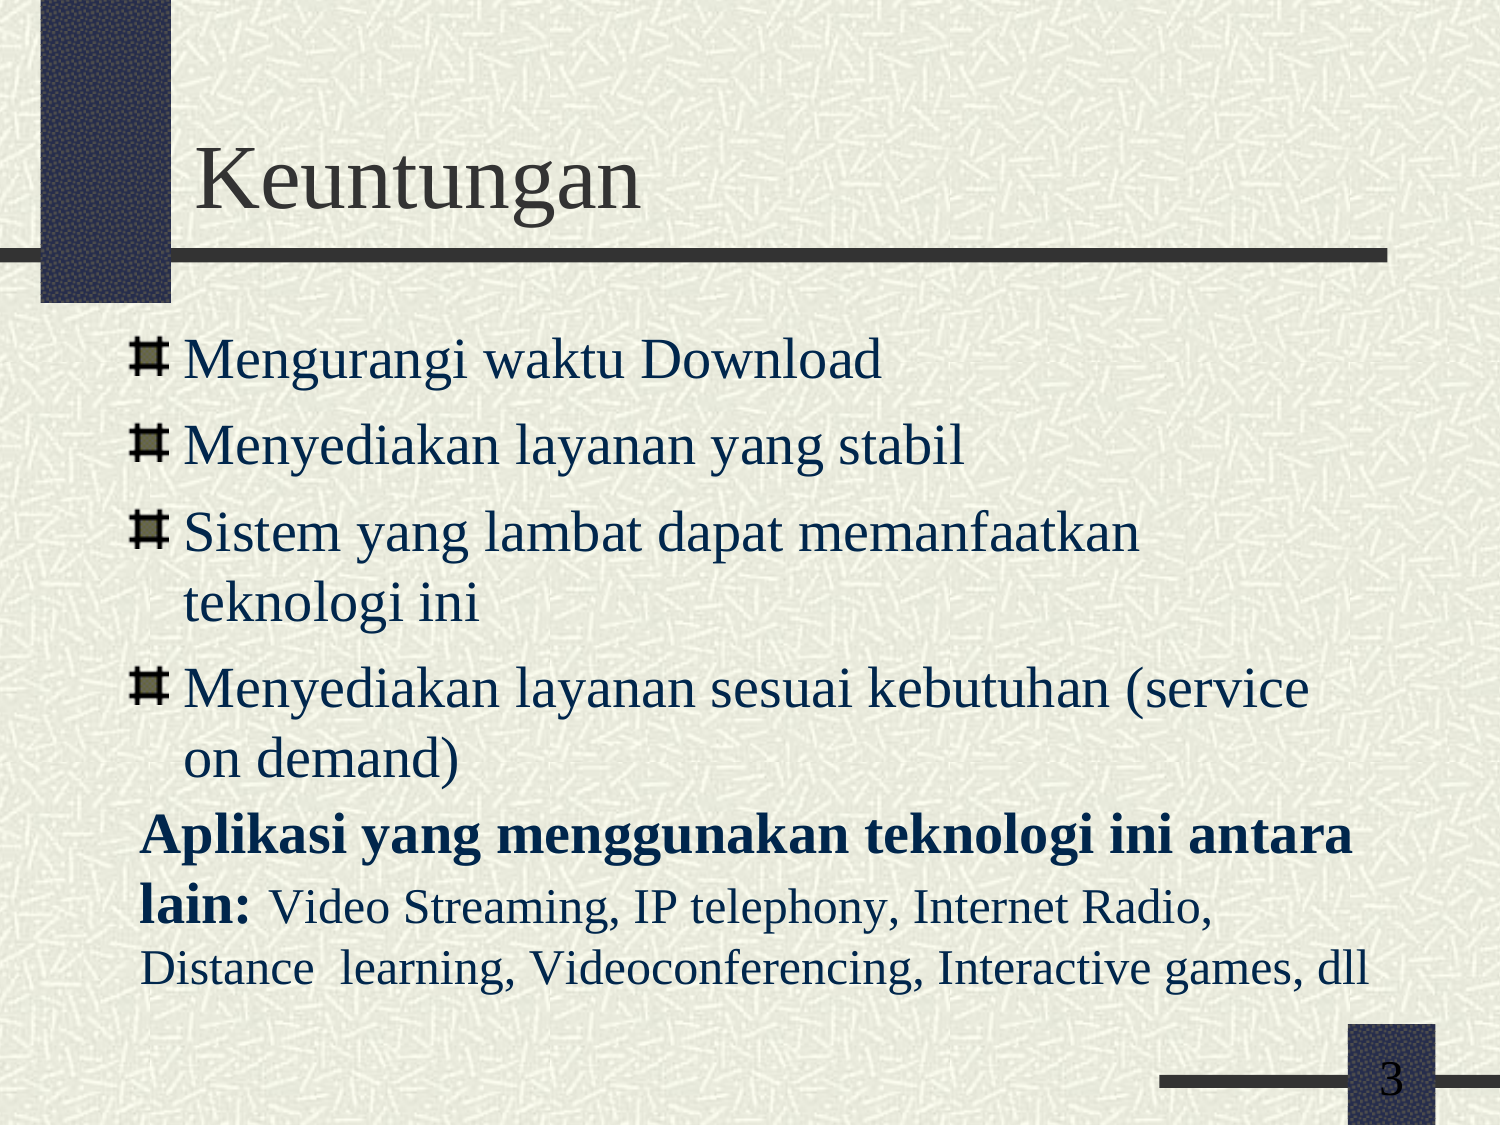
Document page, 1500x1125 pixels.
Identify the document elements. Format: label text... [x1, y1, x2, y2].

text_box Aplikasi yang menggunakan teknologi ini antara lain: Video Streaming, IP telephony, Internet Radio, Distance learning, Videoconferencing, Interactive games, dll [125, 787, 1401, 1003]
title Keuntungan [179, 46, 1455, 235]
list Mengurangi waktu Download Menyediakan layanan yang stabil Sistem yang lambat dapat memanfaatkan teknologi ini Menyediakan layanan sesuai kebutuhan (service on demand) [112, 312, 1388, 1000]
picture [0, 0, 1500, 1125]
